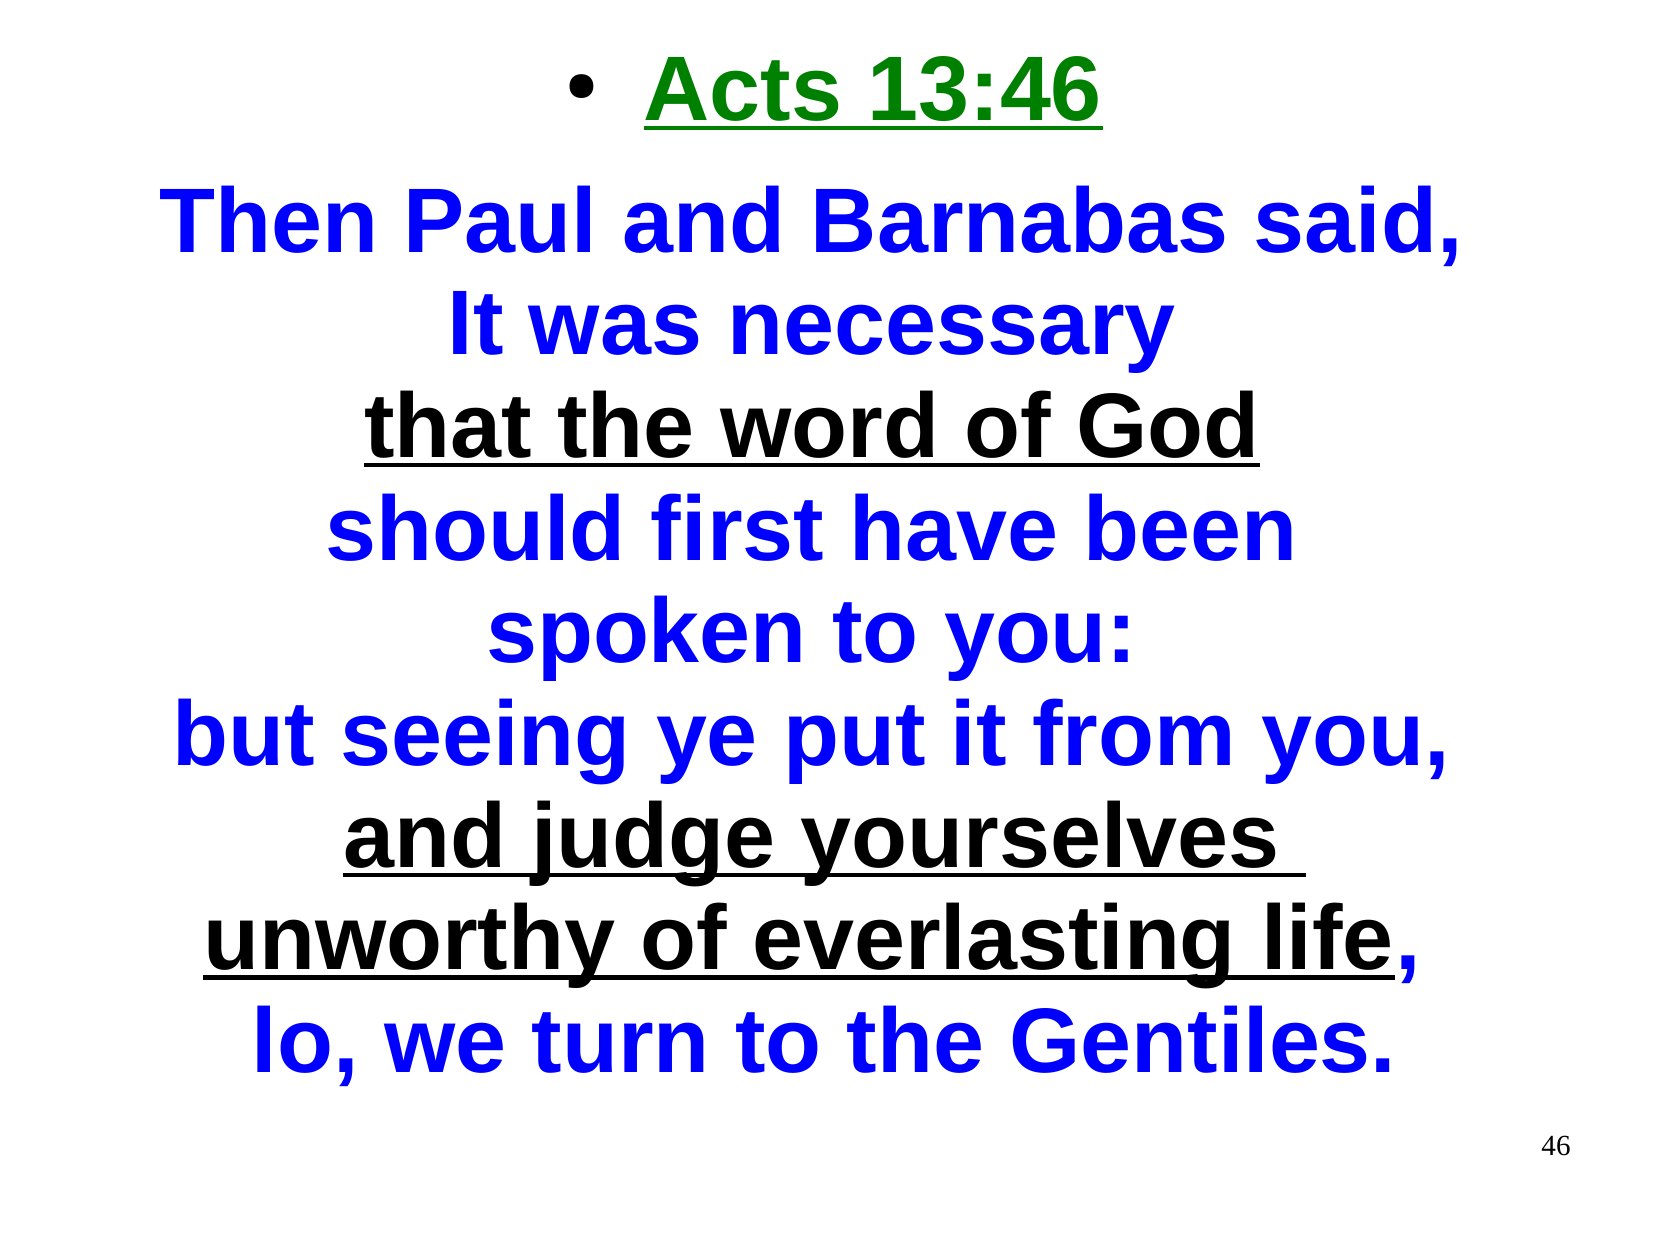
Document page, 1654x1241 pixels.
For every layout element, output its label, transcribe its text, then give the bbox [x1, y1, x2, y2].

list Acts 13:46 Then Paul and Barnabas said, It was necessary that the word of God should first have been spoken to you: but seeing ye put it from you, and judge yourselves unworthy of everlasting life, lo, we turn to the Gentiles. [37, 37, 1613, 1201]
